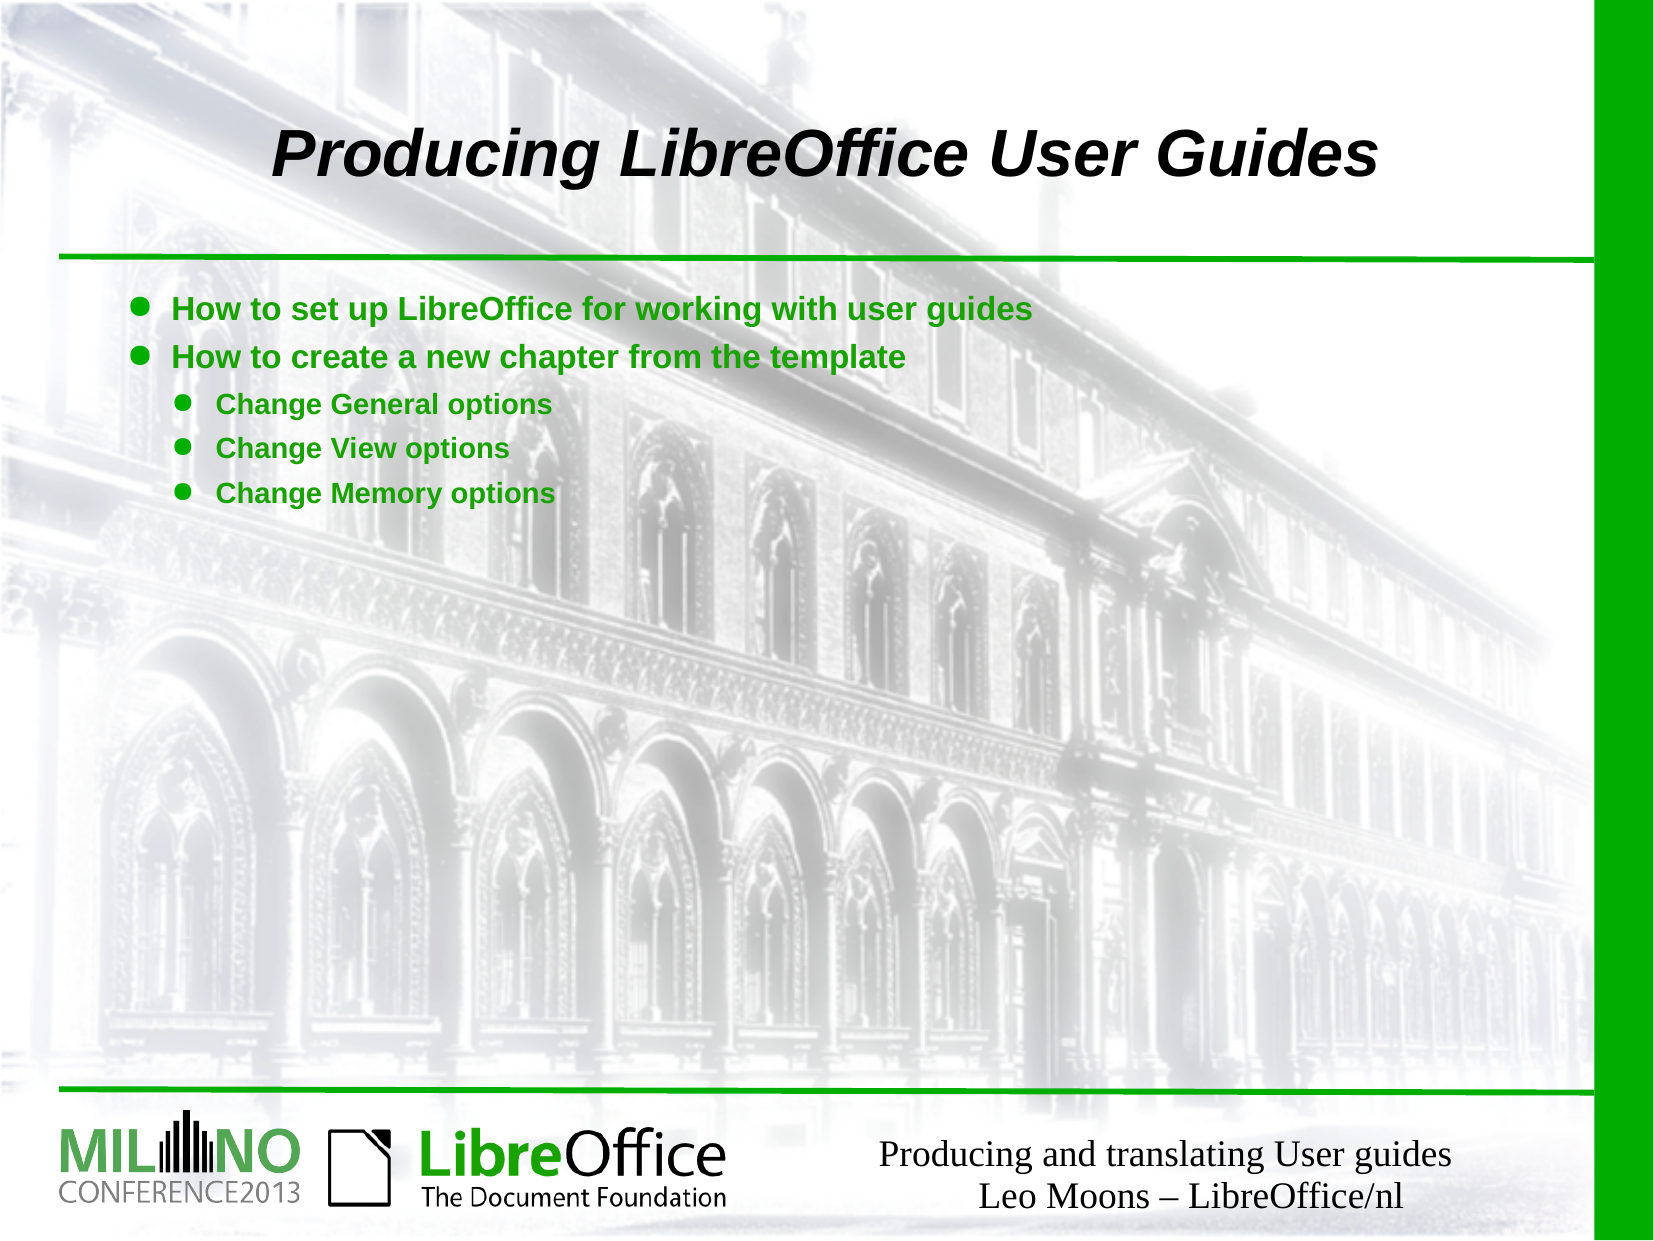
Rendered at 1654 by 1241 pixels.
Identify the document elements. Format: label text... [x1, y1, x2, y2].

picture [0, 1, 1594, 1241]
list How to set up LibreOffice for working with user guides How to create a new chapter from the template Change General options Change View options Change Memory options [82, 290, 1571, 1010]
text_box Producing and translating User guides Leo Moons – LibreOffice/nl [864, 1126, 1519, 1224]
title Producing LibreOffice User Guides [82, 49, 1571, 257]
